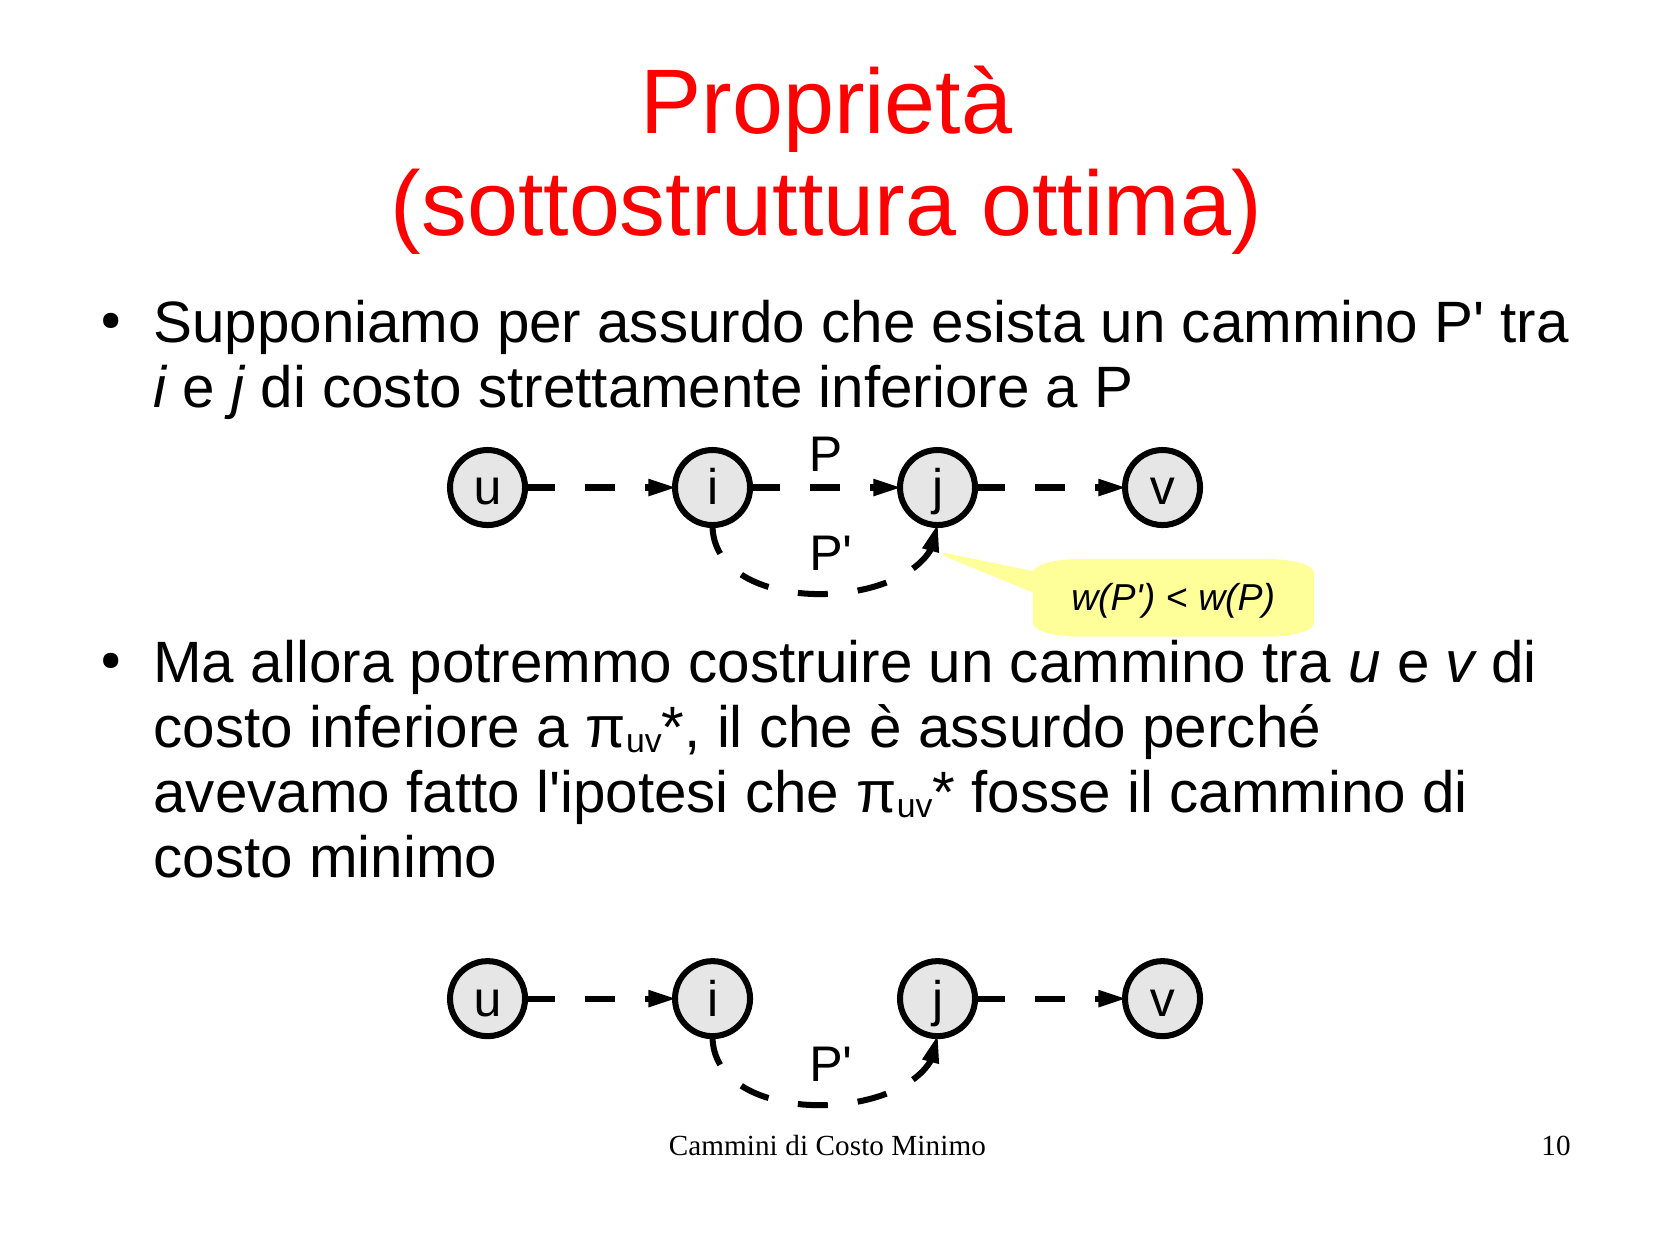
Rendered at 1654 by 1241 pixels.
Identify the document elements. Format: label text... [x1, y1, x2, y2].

text_box i [675, 961, 751, 1036]
text_box w(P') < w(P) [943, 554, 1313, 636]
text_box P' [809, 525, 853, 582]
list Supponiamo per assurdo che esista un cammino P' tra i e j di costo strettamente inferiore a P Ma allora potremmo costruire un cammino tra u e v di costo inferiore a πuv*, il che è assurdo perché avevamo fatto l'ipotesi che πuv* fosse il cammino di costo minimo [82, 290, 1571, 1109]
text_box P [808, 426, 843, 483]
text_box u [450, 961, 525, 1037]
text_box v [1125, 450, 1201, 526]
text_box j [900, 961, 975, 1037]
title Proprietà (sottostruttura ottima) [82, 49, 1571, 257]
text_box u [450, 450, 525, 526]
text_box i [675, 450, 750, 525]
text_box v [1125, 961, 1201, 1037]
text_box P' [809, 1036, 853, 1093]
text_box j [900, 450, 975, 526]
